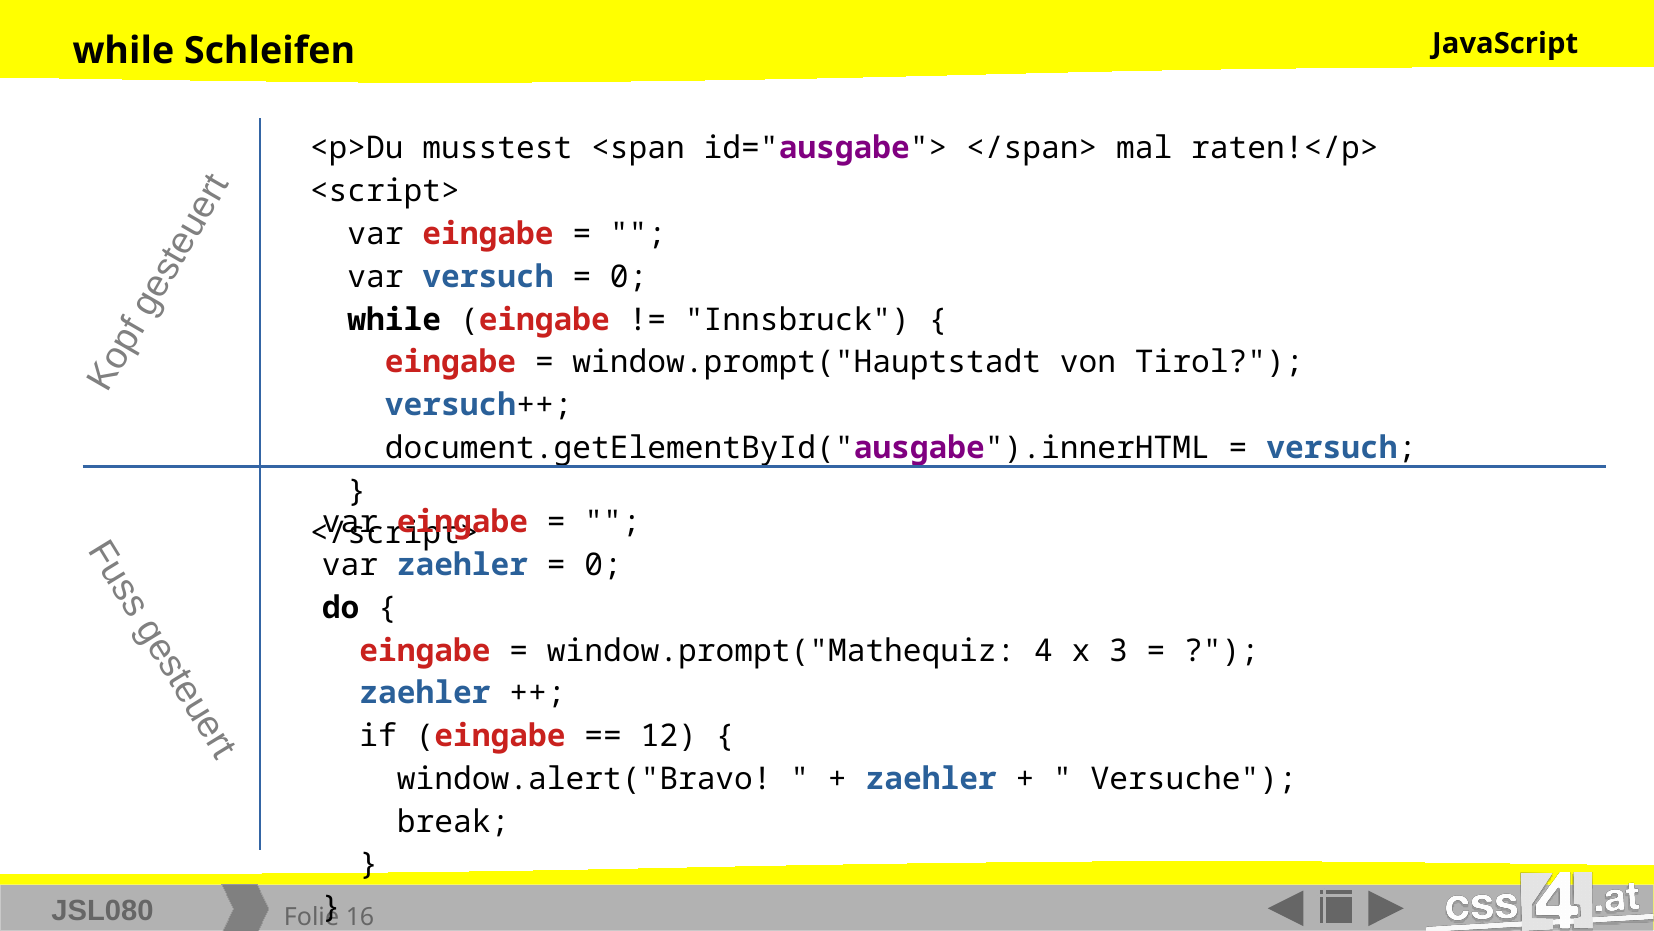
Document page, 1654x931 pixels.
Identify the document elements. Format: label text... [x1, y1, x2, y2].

text_box var eingabe = ""; var zaehler = 0; do { eingabe = window.prompt("Mathequiz: 4 x 3 = ?"); zaehler ++; if (eingabe == 12) { window.alert("Bravo! " + zaehler + " Versuche"); break; } } while (eingabe != 12); [307, 491, 1524, 851]
text_box [0, 0, 1654, 83]
text_box [0, 861, 1654, 931]
text_box Kopf gesteuert [59, 139, 258, 426]
text_box while Schleifen [57, 16, 416, 69]
picture [1426, 872, 1654, 931]
text_box JSL080 [36, 886, 209, 931]
text_box JavaScript [1417, 15, 1607, 60]
text_box Fuss gesteuert [66, 516, 276, 808]
text_box Folie <Foliennummer> [269, 891, 542, 931]
text_box <p>Du musstest <span id="ausgabe"> </span> mal raten!</p> <script> var eingabe = ""; var versuch = 0; while (eingabe != "Innsbruck") { eingabe = window.prompt("Hauptstadt von Tirol?"); versuch++; document.getElementById("ausgabe").innerHTML = versuch; } </script> [295, 118, 1512, 446]
